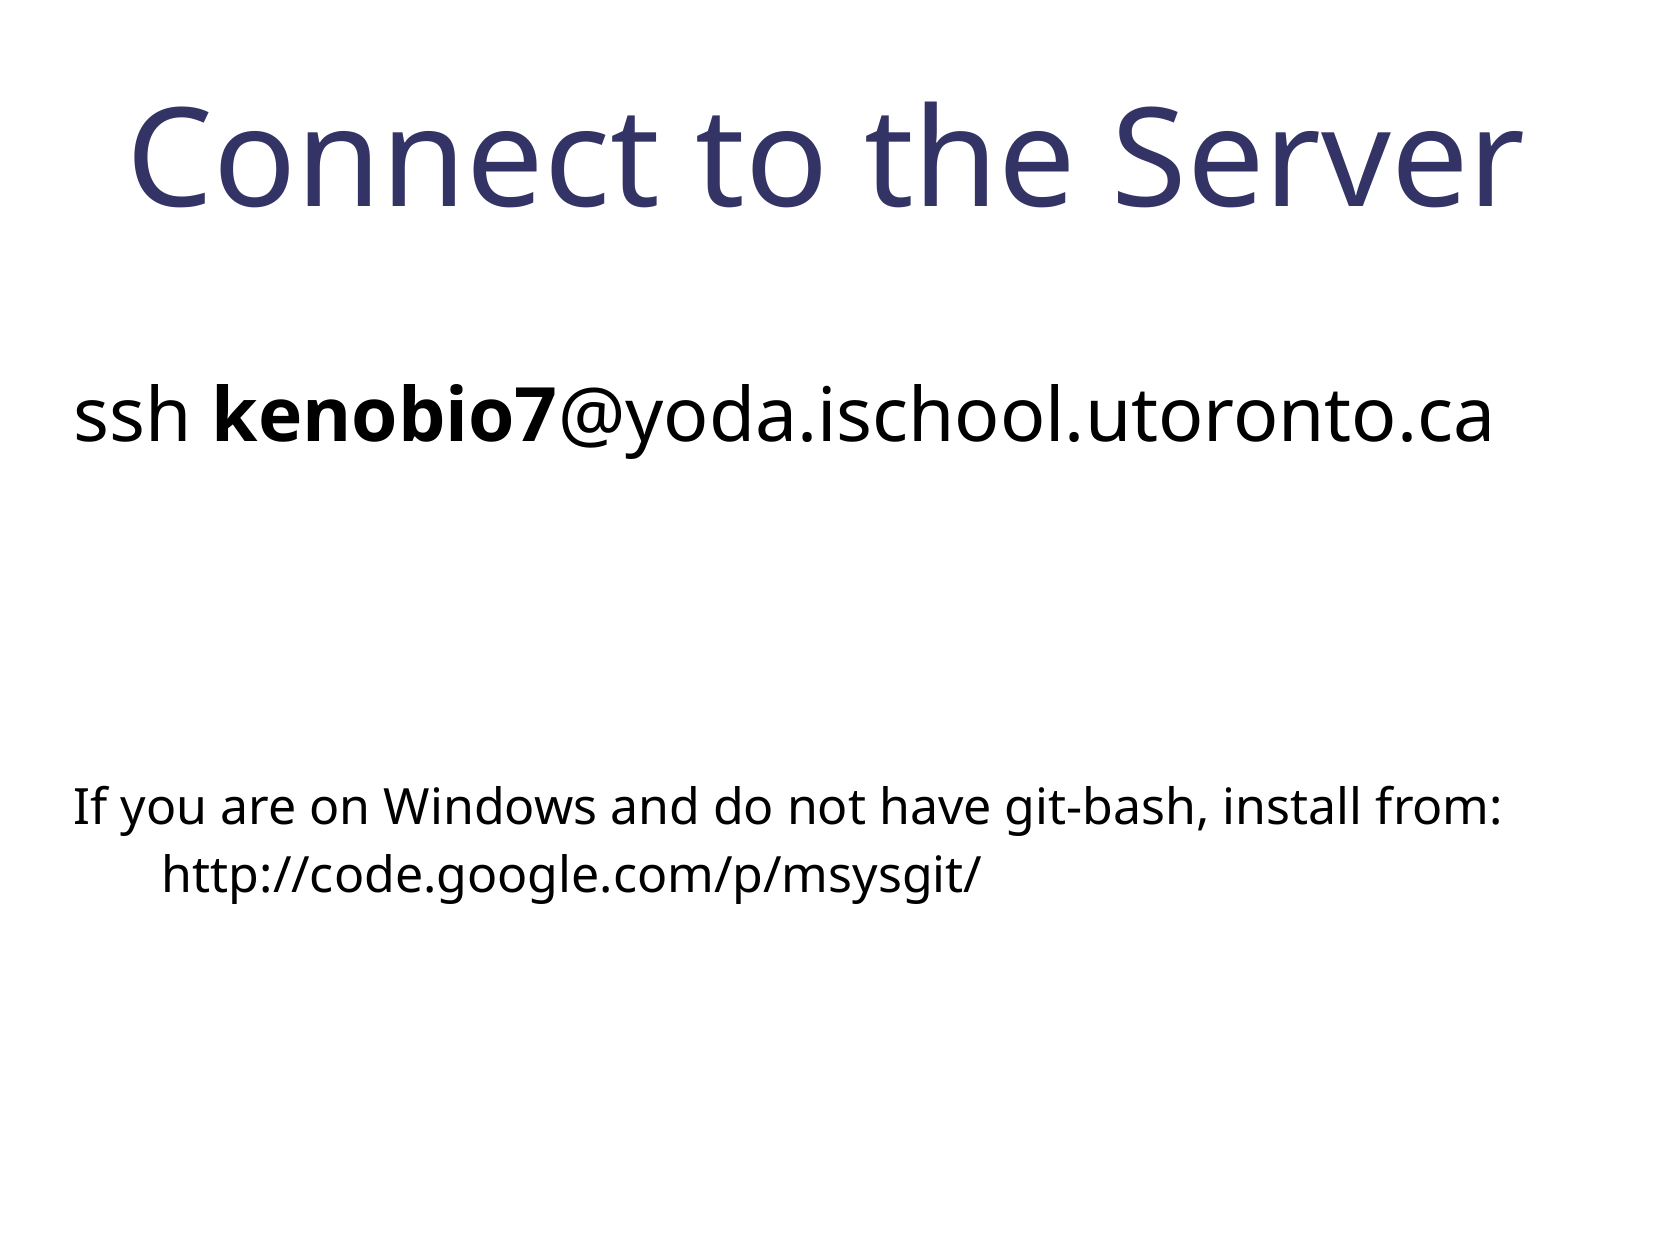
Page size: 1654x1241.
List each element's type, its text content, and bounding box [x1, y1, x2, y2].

text_box ssh kenobio7@yoda.ischool.utoronto.ca If you are on Windows and do not have git-bash, install from: http://code.google.com/p/msysgit/ [59, 354, 1654, 917]
title Connect to the Server [0, 56, 1654, 250]
